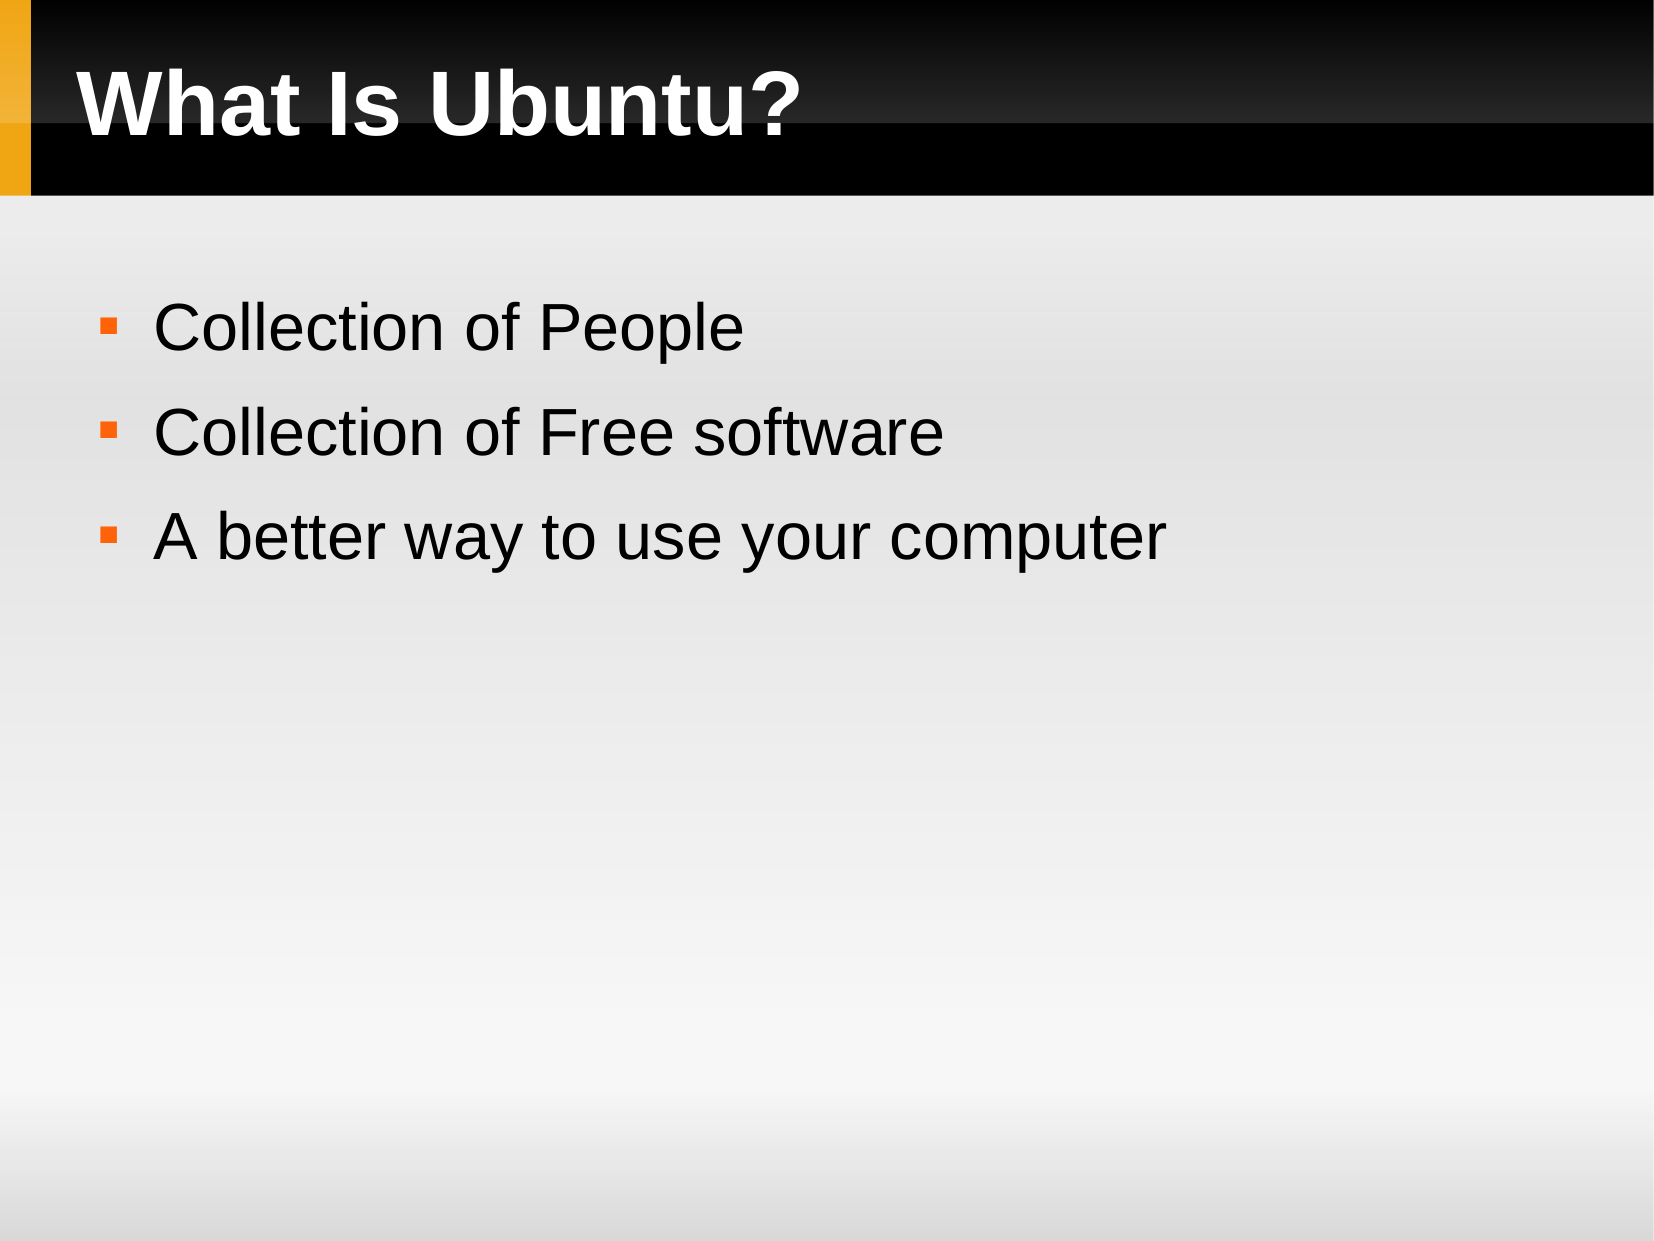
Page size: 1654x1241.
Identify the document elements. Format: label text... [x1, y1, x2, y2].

list Collection of People Collection of Free software A better way to use your computer [82, 290, 1571, 1094]
title What Is Ubuntu? [76, 7, 1565, 200]
picture [0, 0, 1654, 1241]
